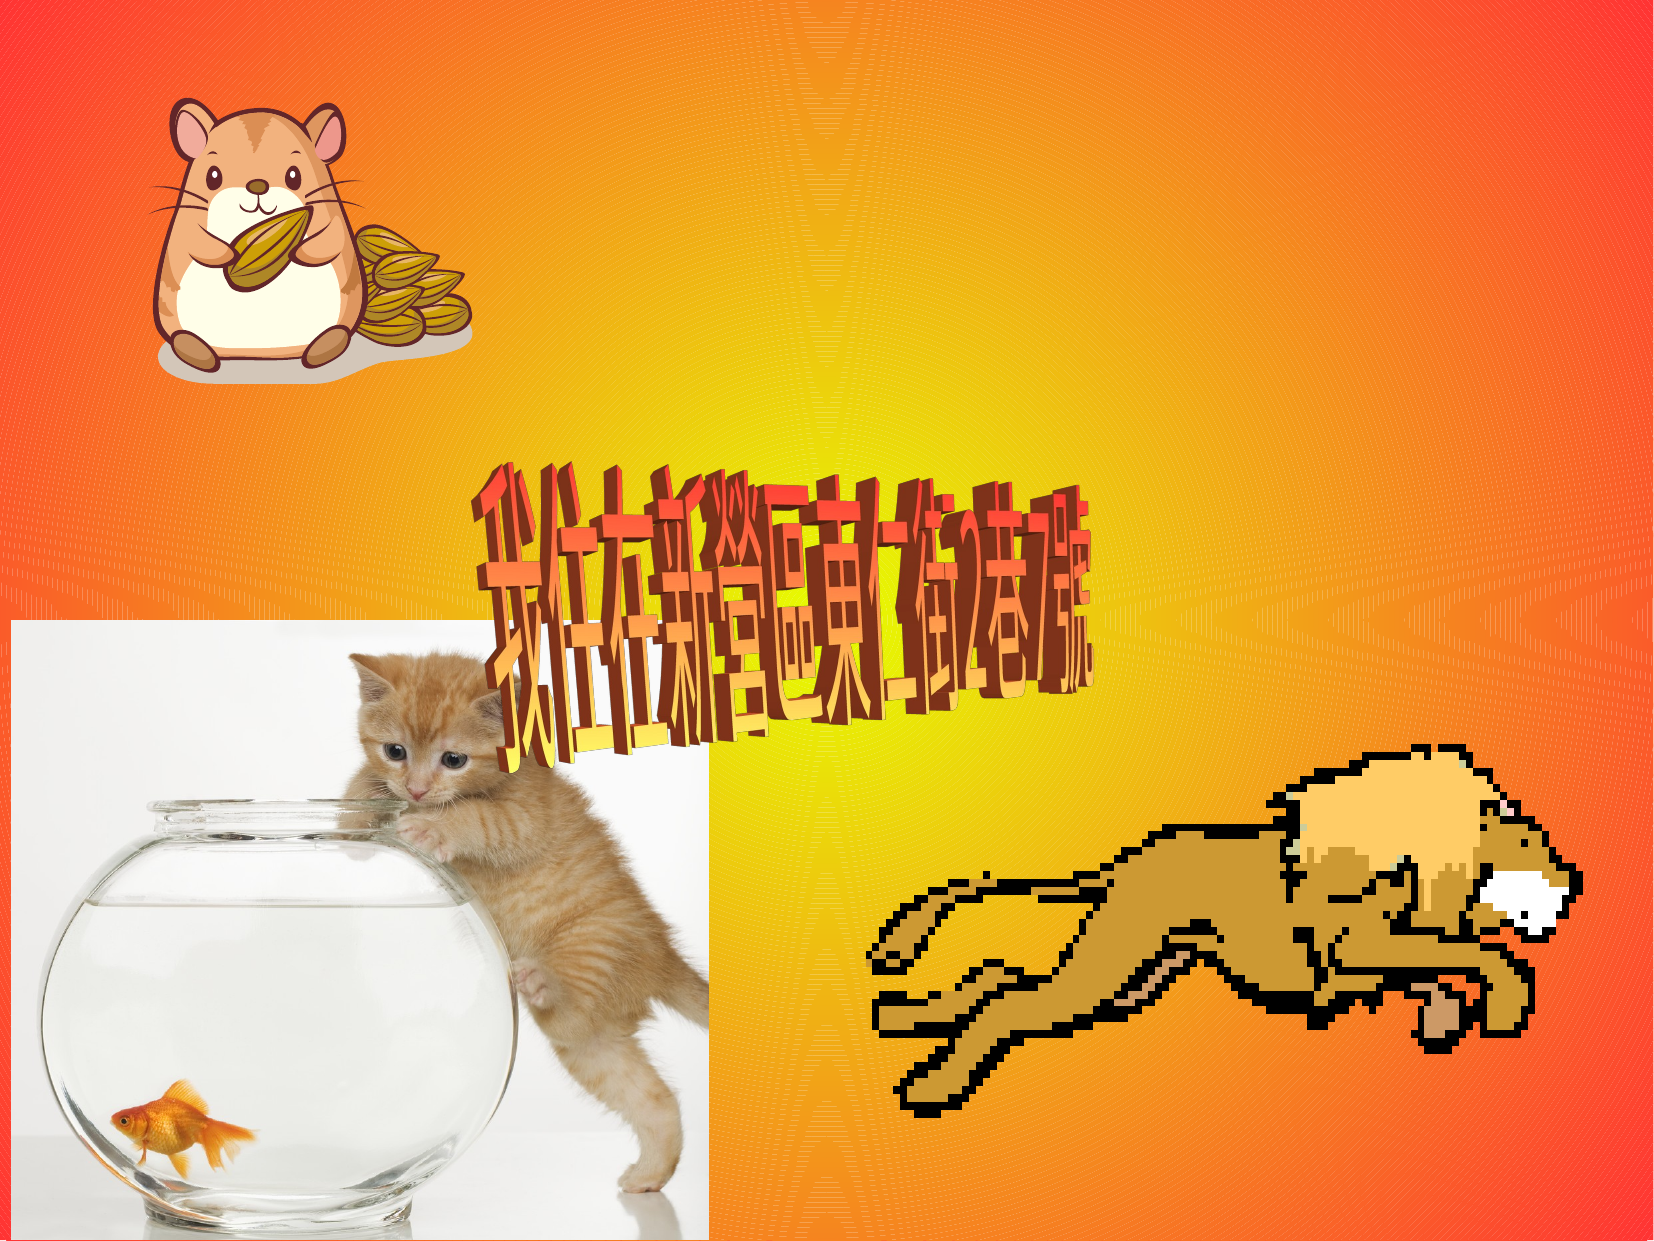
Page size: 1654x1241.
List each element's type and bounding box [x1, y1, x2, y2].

picture [590, 646, 612, 725]
picture [513, 658, 521, 712]
picture [970, 649, 977, 668]
picture [538, 623, 554, 709]
picture [624, 639, 634, 724]
picture [563, 620, 571, 625]
picture [509, 620, 514, 629]
picture [147, 97, 473, 384]
picture [797, 649, 1625, 1182]
picture [646, 637, 662, 722]
picture [797, 649, 821, 697]
picture [11, 620, 709, 1240]
picture [882, 649, 904, 679]
picture [852, 649, 860, 675]
picture [566, 648, 580, 727]
